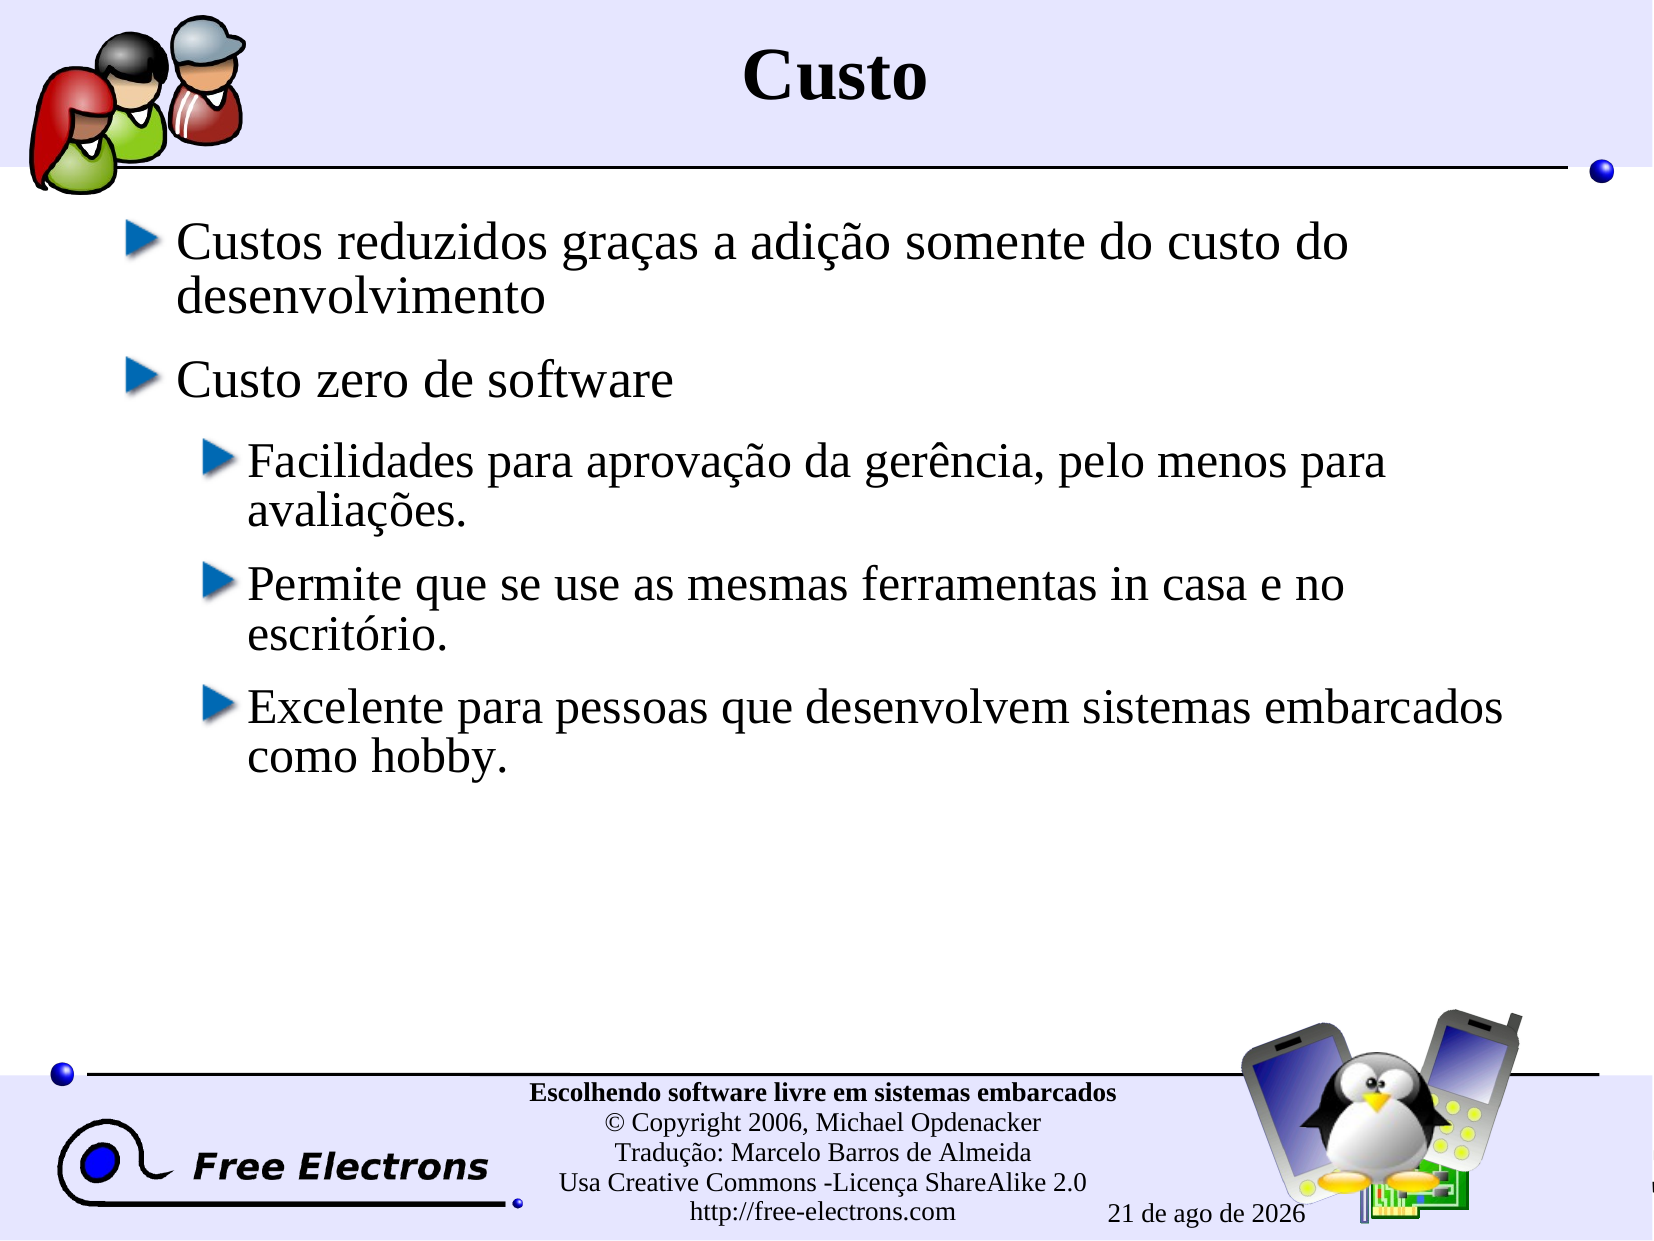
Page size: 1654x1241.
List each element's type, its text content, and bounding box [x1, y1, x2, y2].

picture [1231, 1008, 1537, 1241]
picture [29, 15, 246, 195]
title Custo [246, 25, 1603, 124]
picture [50, 1108, 527, 1216]
list Custos reduzidos graças a adição somente do custo do desenvolvimento Custo zero de software Facilidades para aprovação da gerência, pelo menos para avaliações. Permite que se use as mesmas ferramentas in casa e no escritório. Excelente para pessoas que desenvolvem sistemas embarcados como hobby. [105, 216, 1518, 1067]
